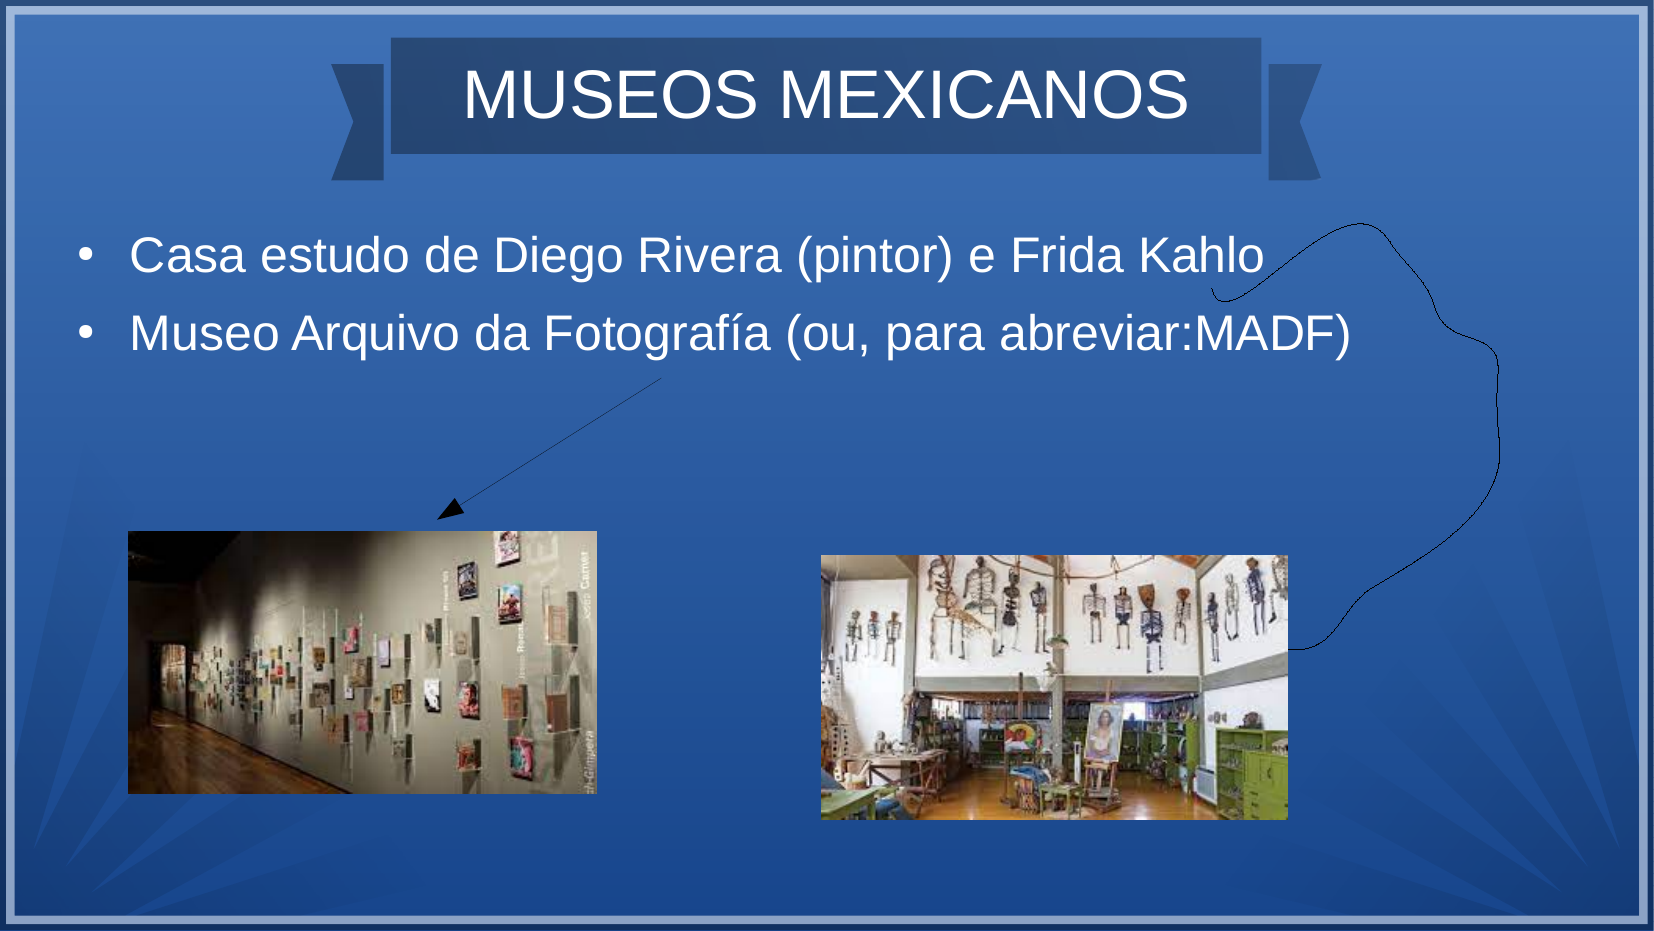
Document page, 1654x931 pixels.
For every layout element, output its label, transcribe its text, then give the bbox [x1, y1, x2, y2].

picture [821, 555, 1288, 820]
picture [128, 531, 597, 794]
list Casa estudo de Diego Rivera (pintor) e Frida Kahlo Museo Arquivo da Fotografía (ou, para abreviar:MADF) [59, 227, 1548, 851]
title MUSEOS MEXICANOS [389, 35, 1264, 154]
